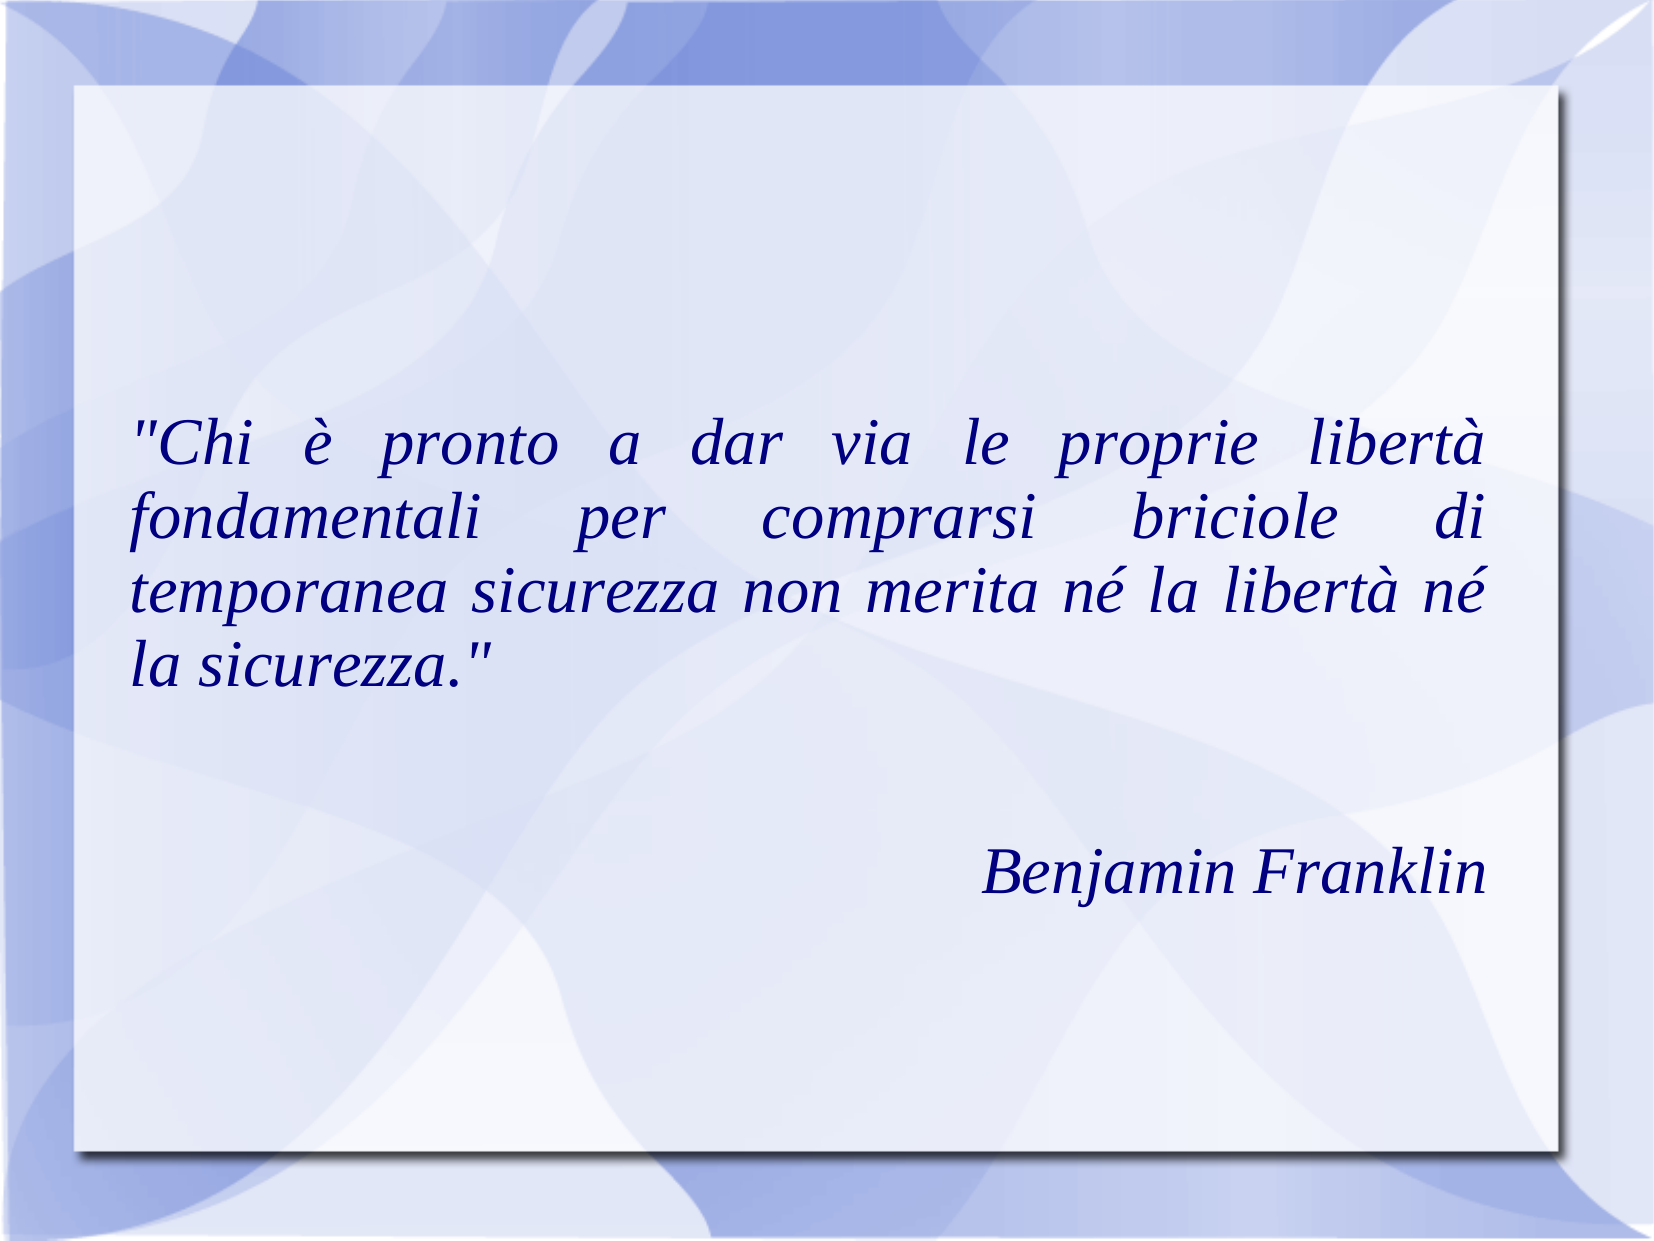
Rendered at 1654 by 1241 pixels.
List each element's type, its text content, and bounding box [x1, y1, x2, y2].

list "Chi è pronto a dar via le proprie libertà fondamentali per comprarsi briciole di temporanea sicurezza non merita né la libertà né la sicurezza." Benjamin Franklin [129, 324, 1489, 1045]
picture [0, 0, 1654, 1241]
